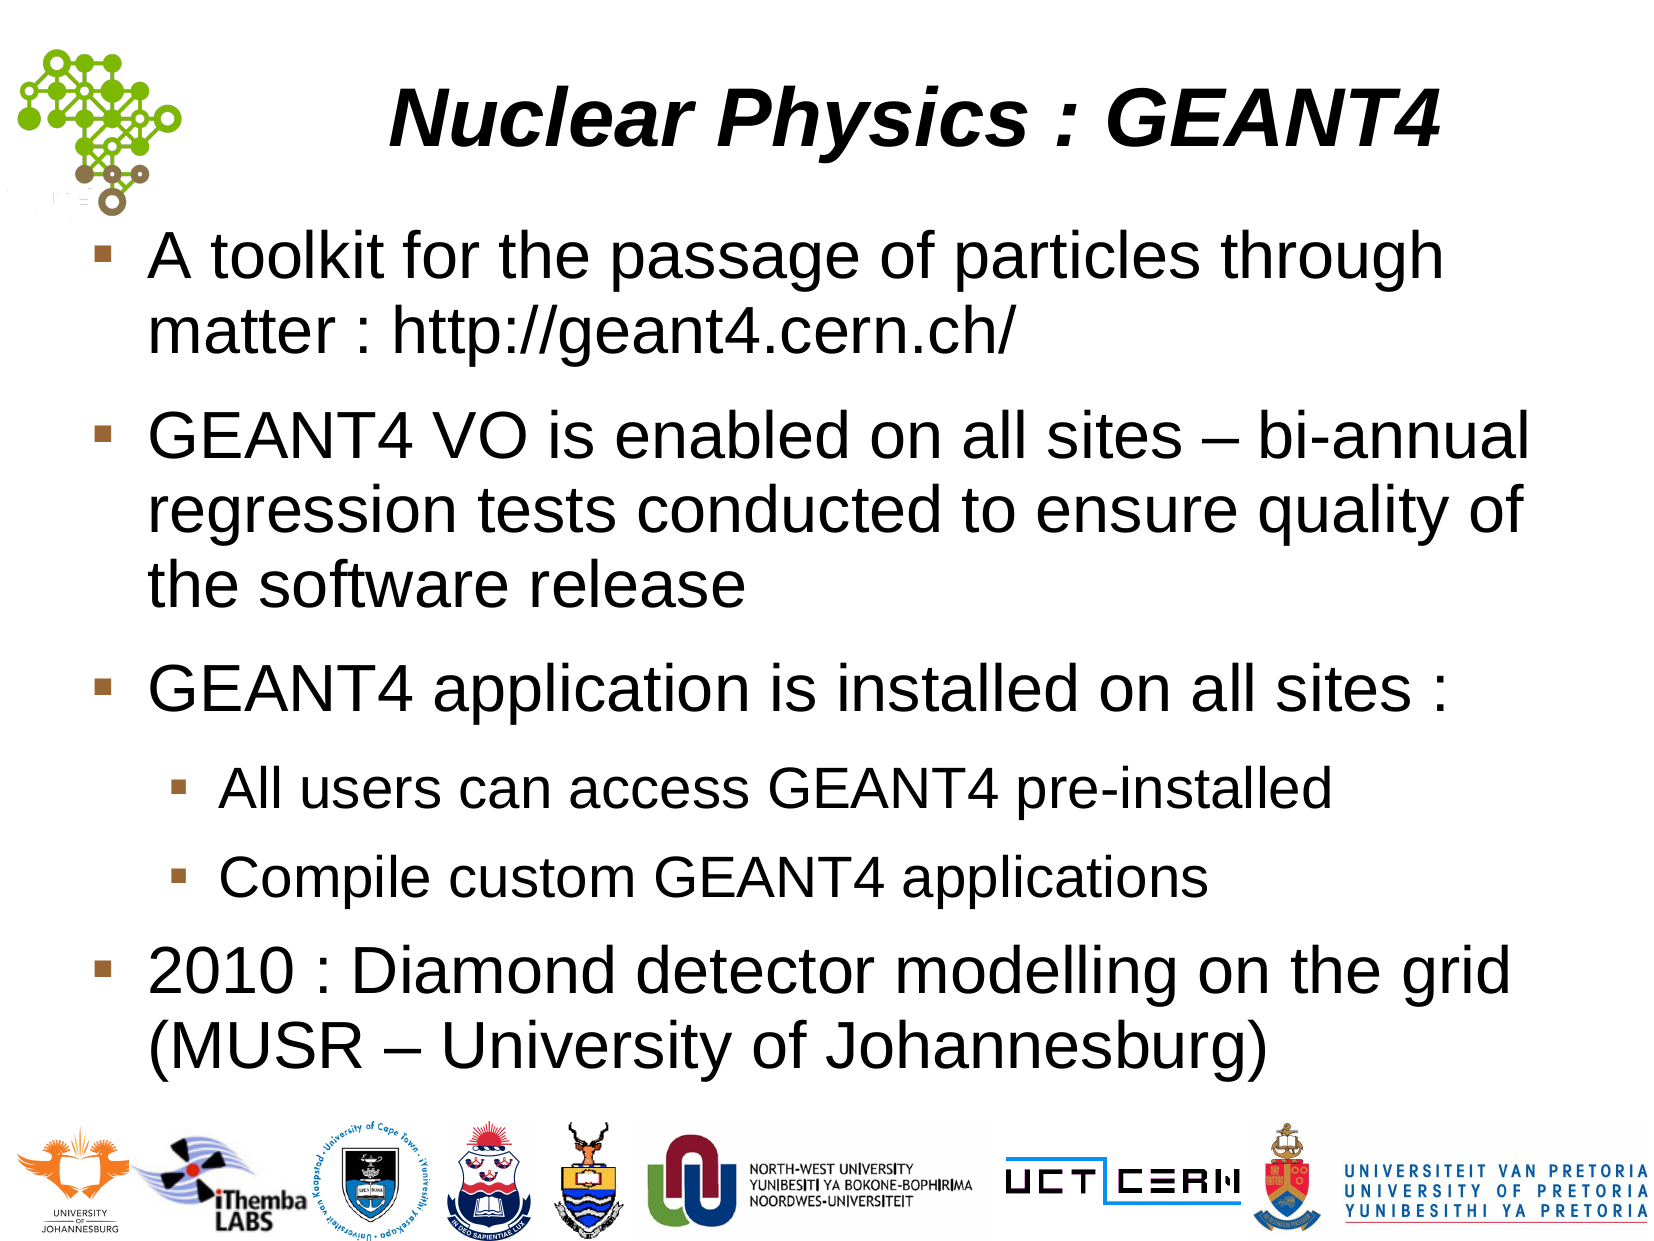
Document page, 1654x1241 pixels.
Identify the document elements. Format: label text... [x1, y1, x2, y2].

picture [11, 1121, 308, 1241]
list A toolkit for the passage of particles through matter : http://geant4.cern.ch/ GEANT4 VO is enabled on all sites – bi-annual regression tests conducted to ensure quality of the software release GEANT4 application is installed on all sites : All users can access GEANT4 pre-installed Compile custom GEANT4 applications 2010 : Diamond detector modelling on the grid (MUSR – University of Johannesburg) [76, 218, 1565, 1178]
picture [636, 1178, 987, 1241]
picture [447, 1178, 531, 1241]
title Nuclear Physics : GEANT4 [206, 29, 1625, 207]
picture [1006, 1178, 1241, 1205]
picture [1253, 1121, 1648, 1241]
picture [553, 1178, 625, 1241]
picture [312, 1178, 430, 1241]
picture [7, 47, 185, 220]
